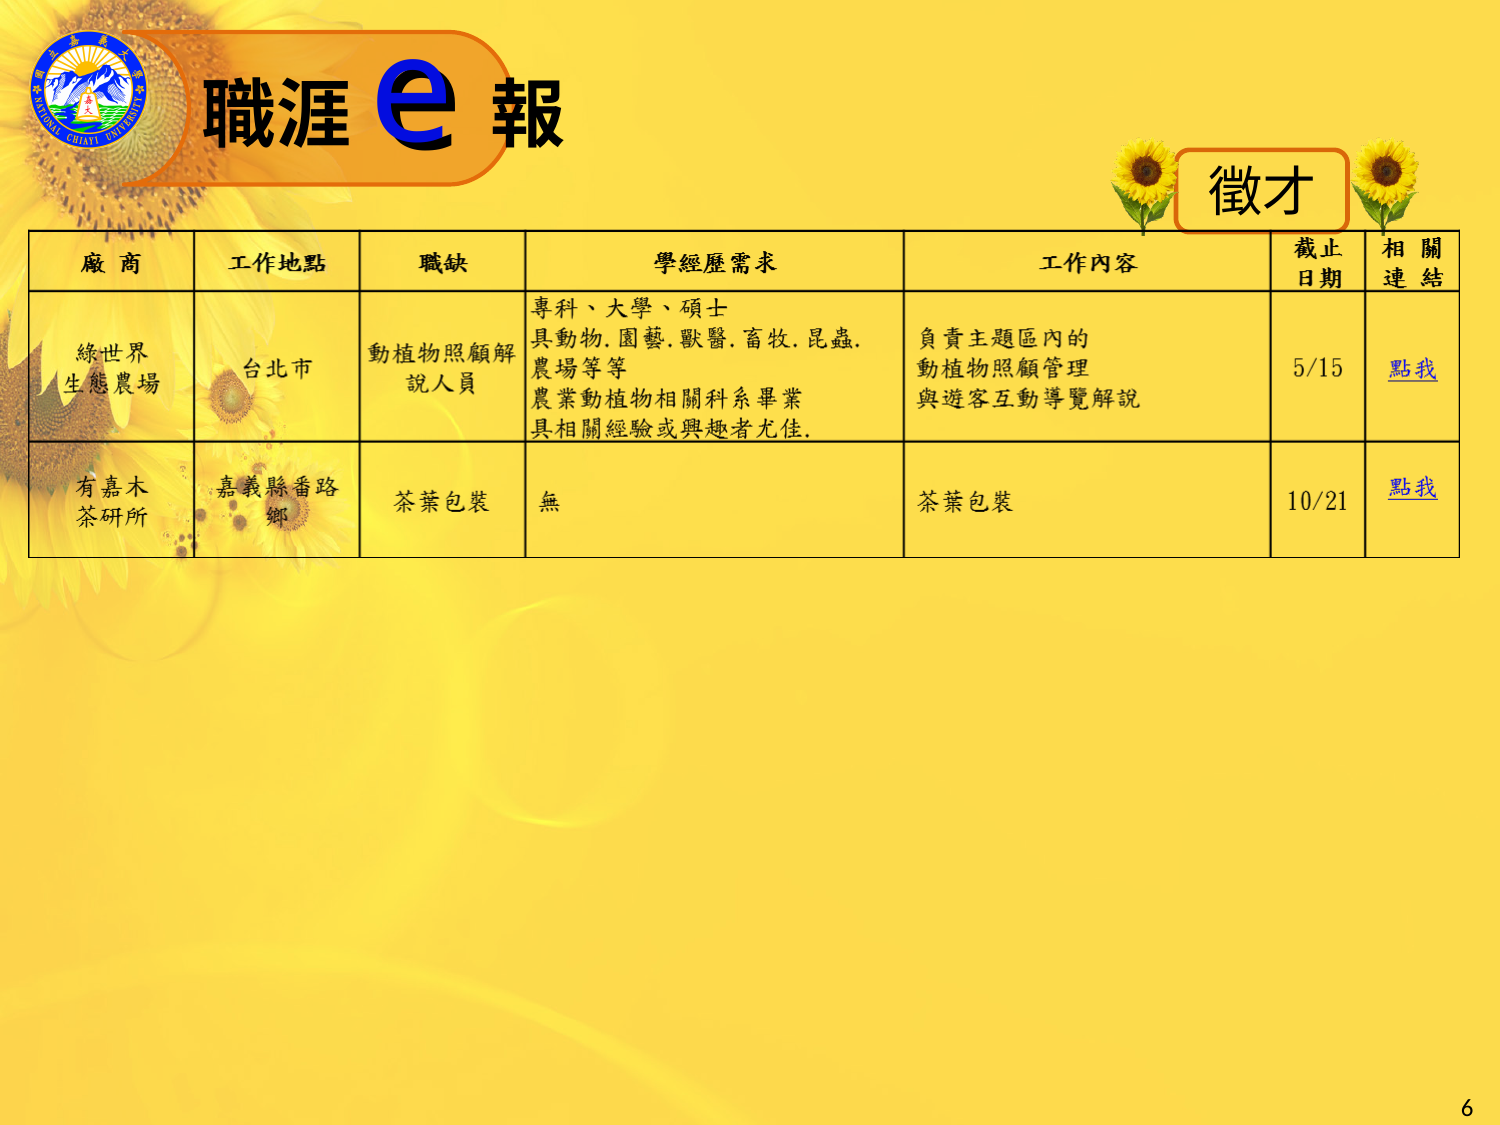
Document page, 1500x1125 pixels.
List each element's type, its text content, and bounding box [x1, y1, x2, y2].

text_box 徵才 [1194, 149, 1333, 223]
picture [28, 135, 1460, 559]
text_box [123, 32, 186, 86]
text_box 6 [1445, 1084, 1490, 1125]
text_box [123, 130, 469, 185]
picture [29, 30, 148, 150]
text_box 職涯e報 [186, 0, 609, 181]
